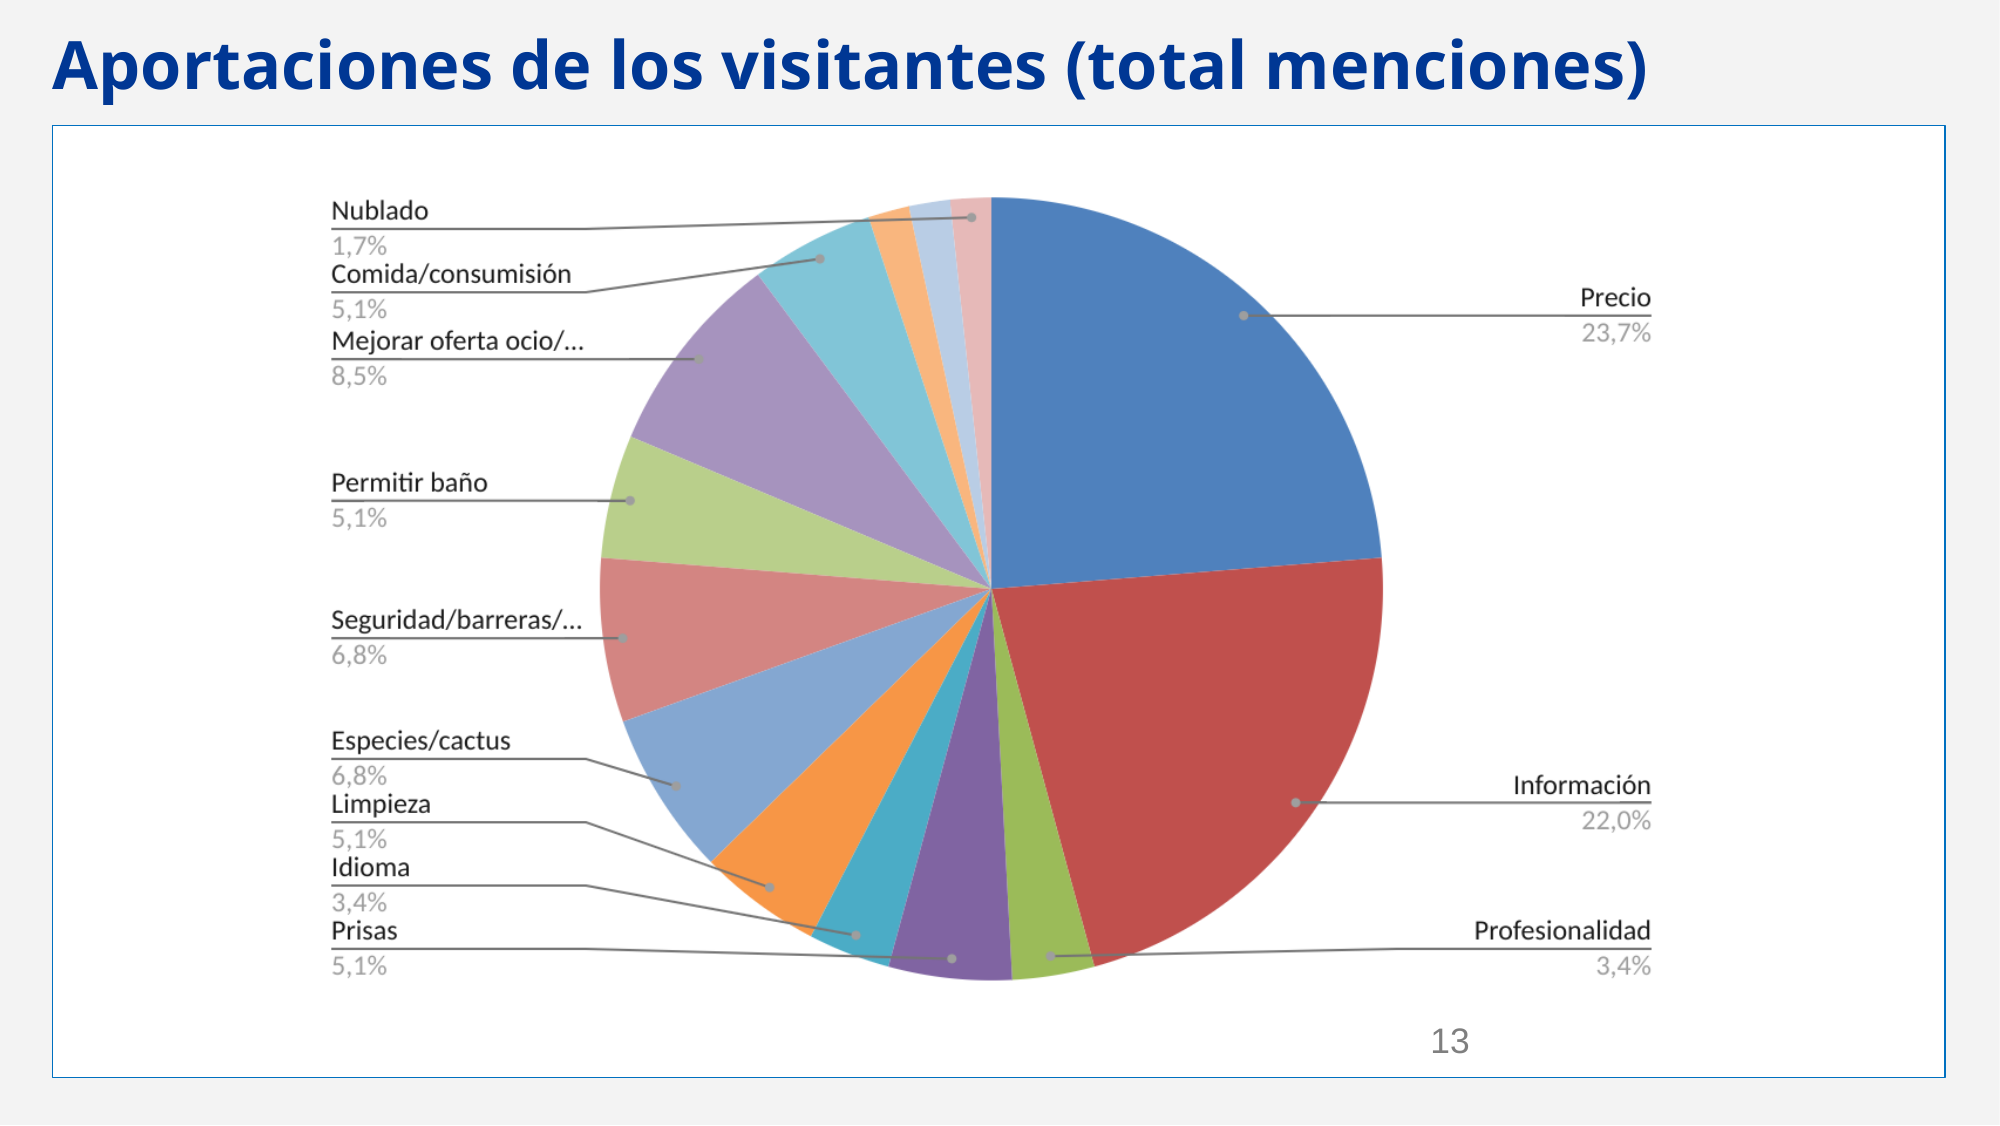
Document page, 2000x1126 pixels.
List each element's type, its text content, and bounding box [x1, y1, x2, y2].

text_box Aportaciones de los visitantes (total menciones) [52, 0, 1945, 125]
picture [288, 154, 1695, 1024]
text_box <número> [1412, 1008, 1880, 1069]
text_box [52, 125, 1945, 1078]
